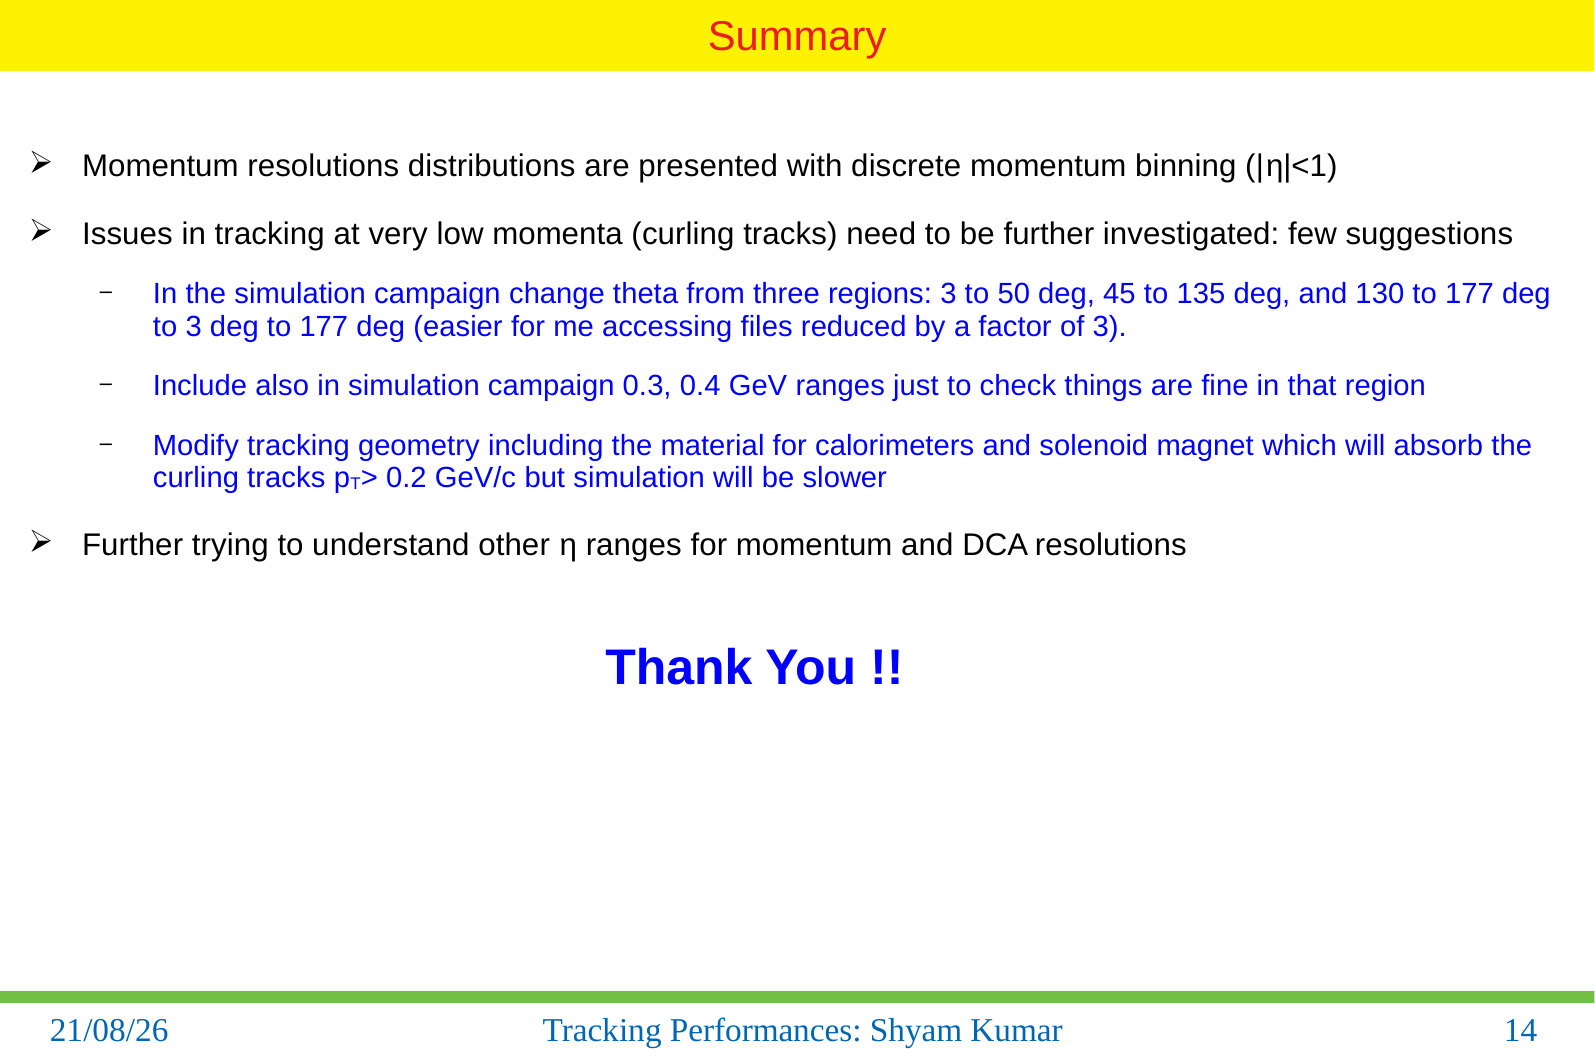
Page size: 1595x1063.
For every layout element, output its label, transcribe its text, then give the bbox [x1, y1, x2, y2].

text_box Thank You !! [590, 631, 1111, 703]
title Summary [0, 0, 1595, 71]
list Momentum resolutions distributions are presented with discrete momentum binning (|η|<1) Issues in tracking at very low momenta (curling tracks) need to be further investigated: few suggestions In the simulation campaign change theta from three regions: 3 to 50 deg, 45 to 135 deg, and 130 to 177 deg to 3 deg to 177 deg (easier for me accessing files reduced by a factor of 3). Include also in simulation campaign 0.3, 0.4 GeV ranges just to check things are fine in that region Modify tracking geometry including the material for calorimeters and solenoid magnet which will absorb the curling tracks pT> 0.2 GeV/c but simulation will be slower Further trying to understand other η ranges for momentum and DCA resolutions [11, 148, 1583, 986]
